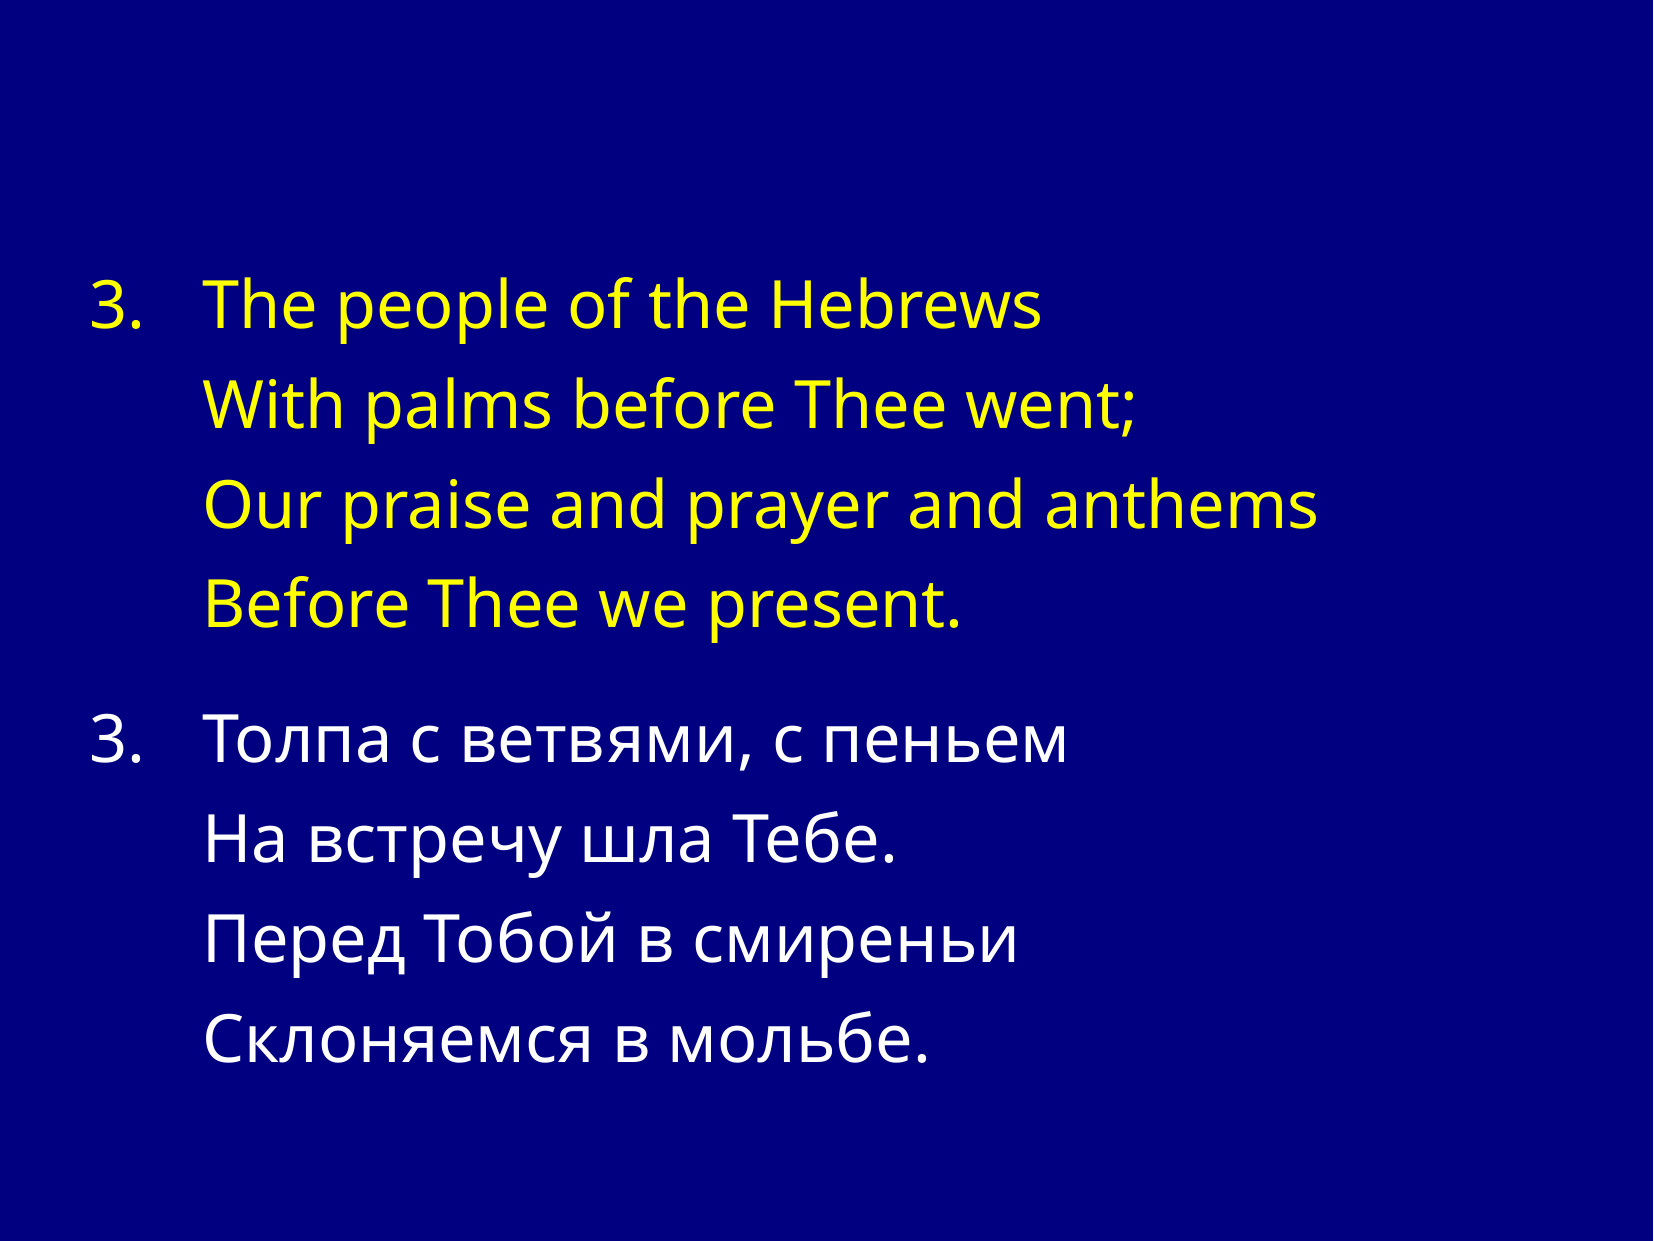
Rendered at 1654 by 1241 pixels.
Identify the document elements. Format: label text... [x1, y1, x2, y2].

text_box 3. The people of the Hebrews With palms before Thee went; Our praise and prayer and anthems Before Thee we present. [75, 150, 1576, 638]
text_box 3. Толпа с ветвями, с пеньем На встречу шла Тебе. Перед Тобой в смиреньи Склоняемся в мольбе. [75, 675, 1576, 1163]
